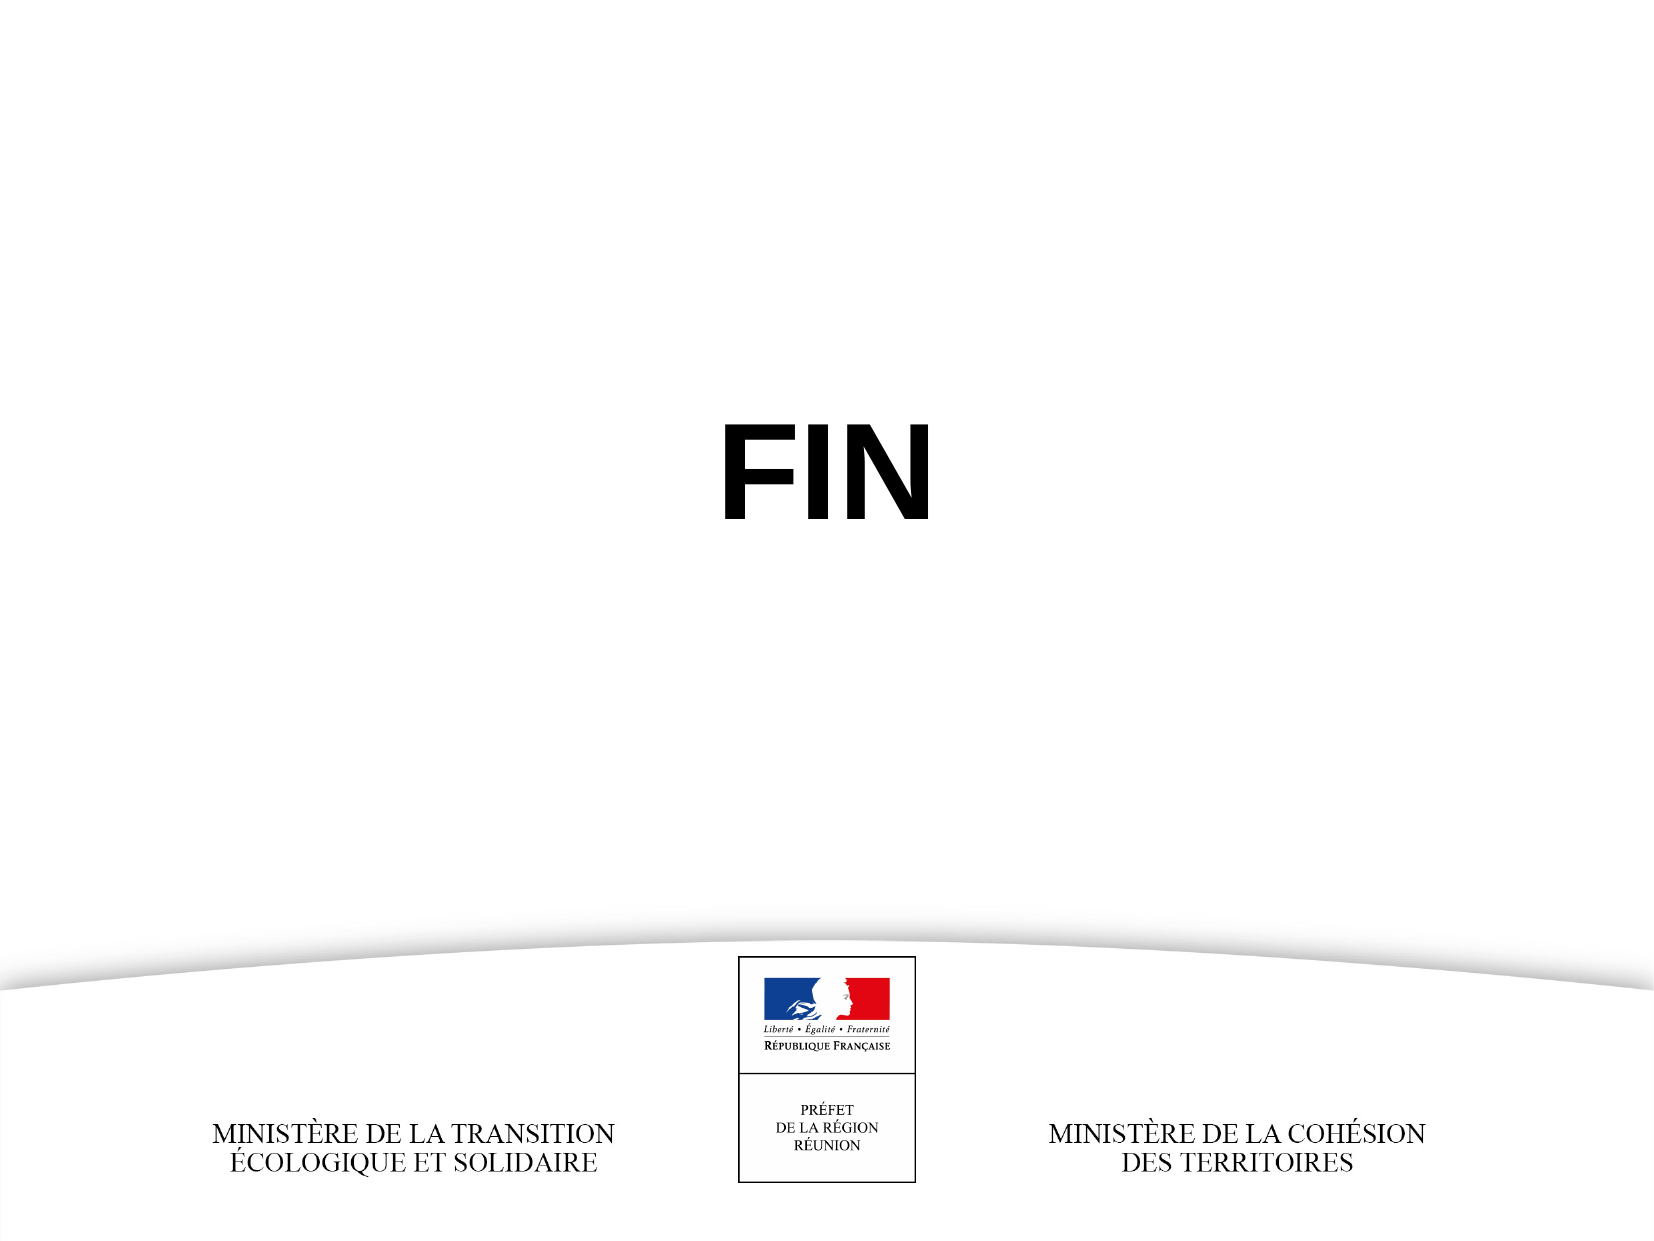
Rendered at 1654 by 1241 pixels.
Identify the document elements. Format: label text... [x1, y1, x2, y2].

picture [0, 897, 1654, 1241]
text_box FIN [701, 388, 953, 557]
